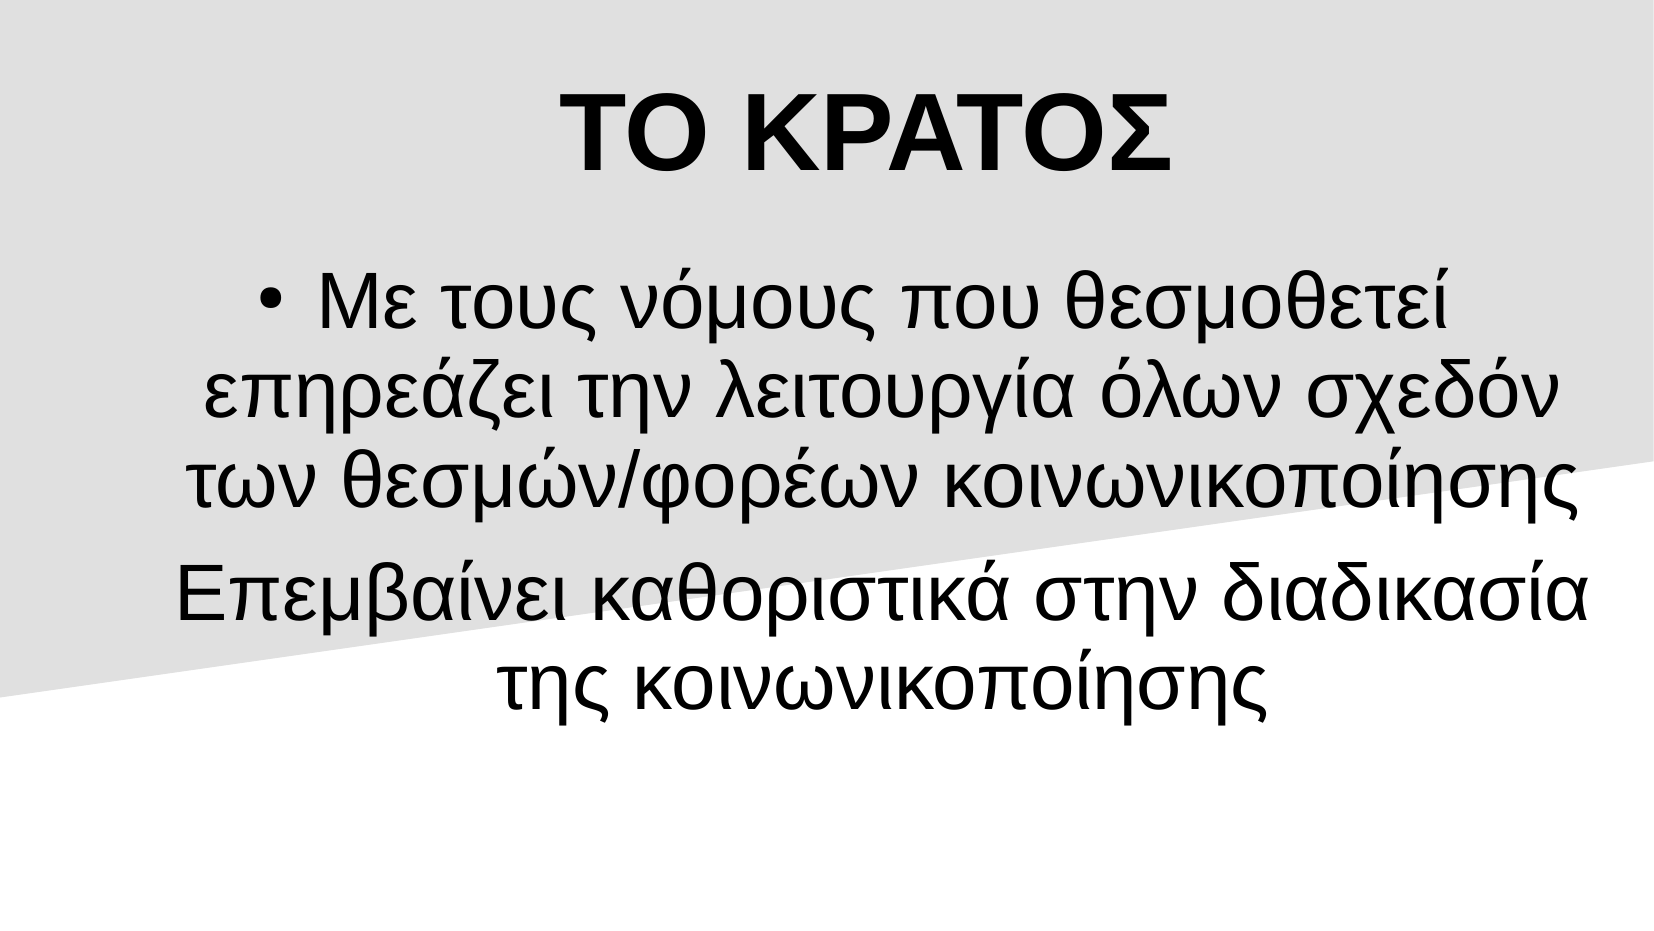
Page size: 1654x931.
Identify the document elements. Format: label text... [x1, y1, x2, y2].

title ΤΟ ΚΡΑΤΟΣ [128, 53, 1606, 211]
list Με τους νόμους που θεσμοθετεί επηρεάζει την λειτουργία όλων σχεδόν των θεσμών/φορέων κοινωνικοποίησης Επεμβαίνει καθοριστικά στην διαδικασία της κοινωνικοποίησης [105, 255, 1594, 796]
